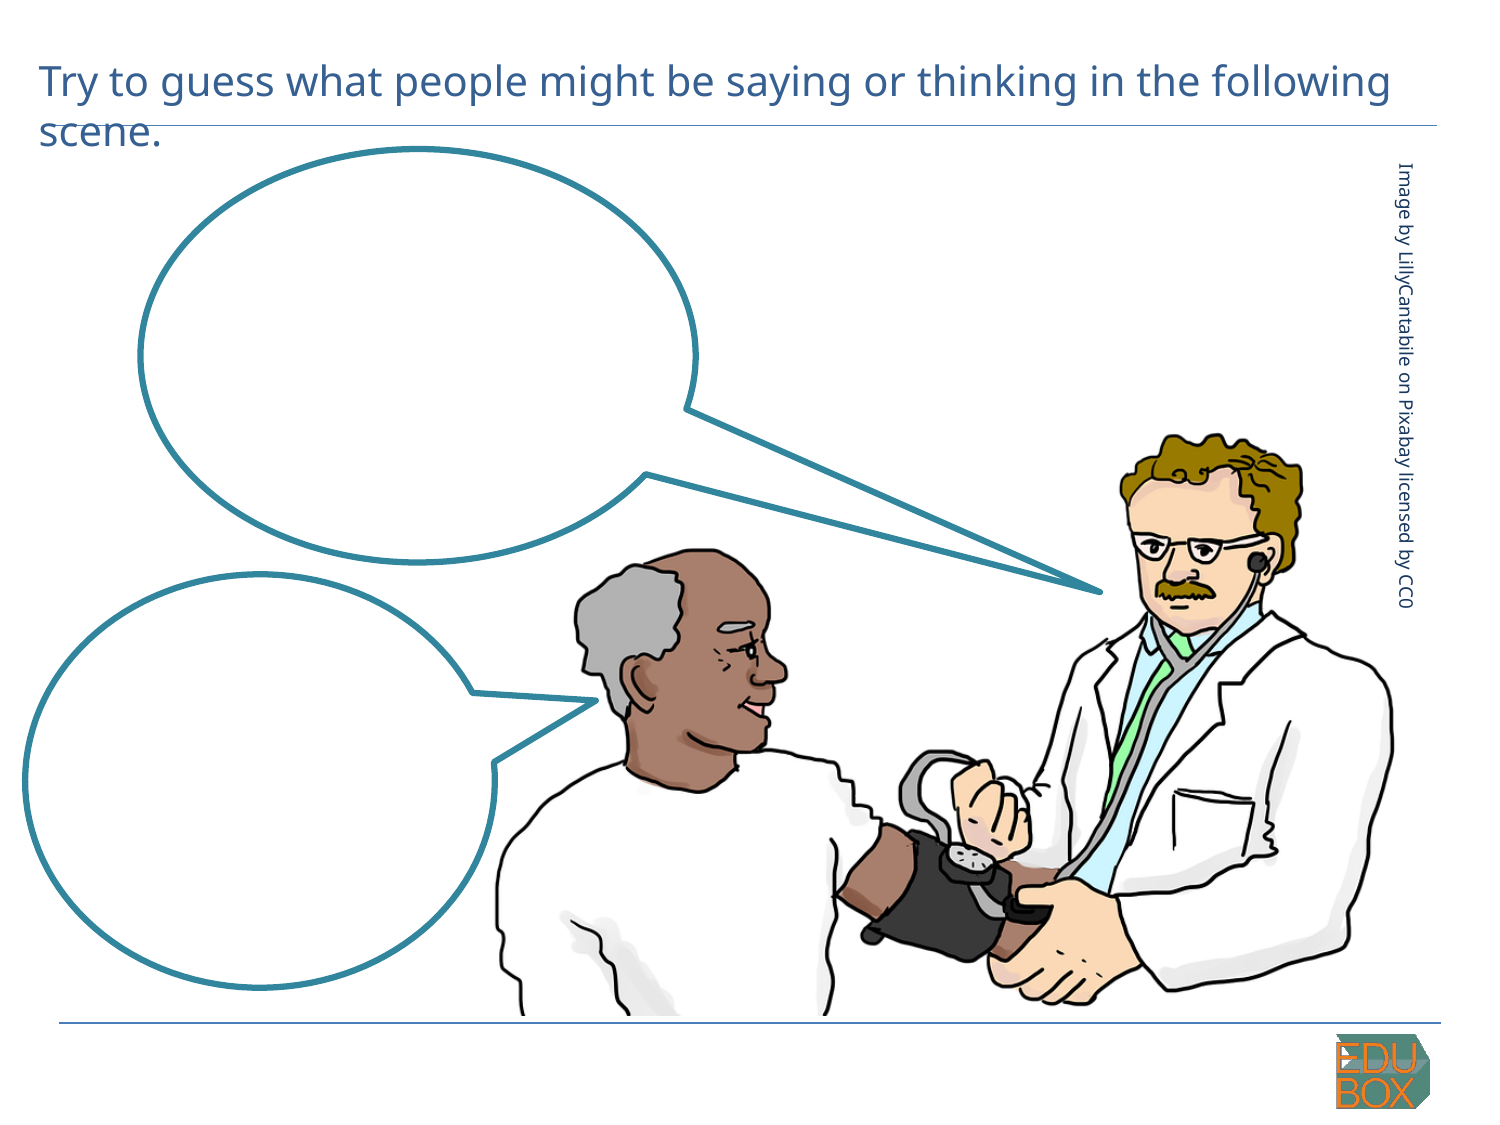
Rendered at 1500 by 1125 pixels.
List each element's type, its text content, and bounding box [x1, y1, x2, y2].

picture [1328, 1028, 1437, 1114]
text_box Image by LillyCantabile on Pixabay licensed by CC0 [1384, 162, 1426, 326]
text_box Try to guess what people might be saying or thinking in the following scene. [24, 47, 1476, 162]
picture [419, 326, 1459, 1017]
